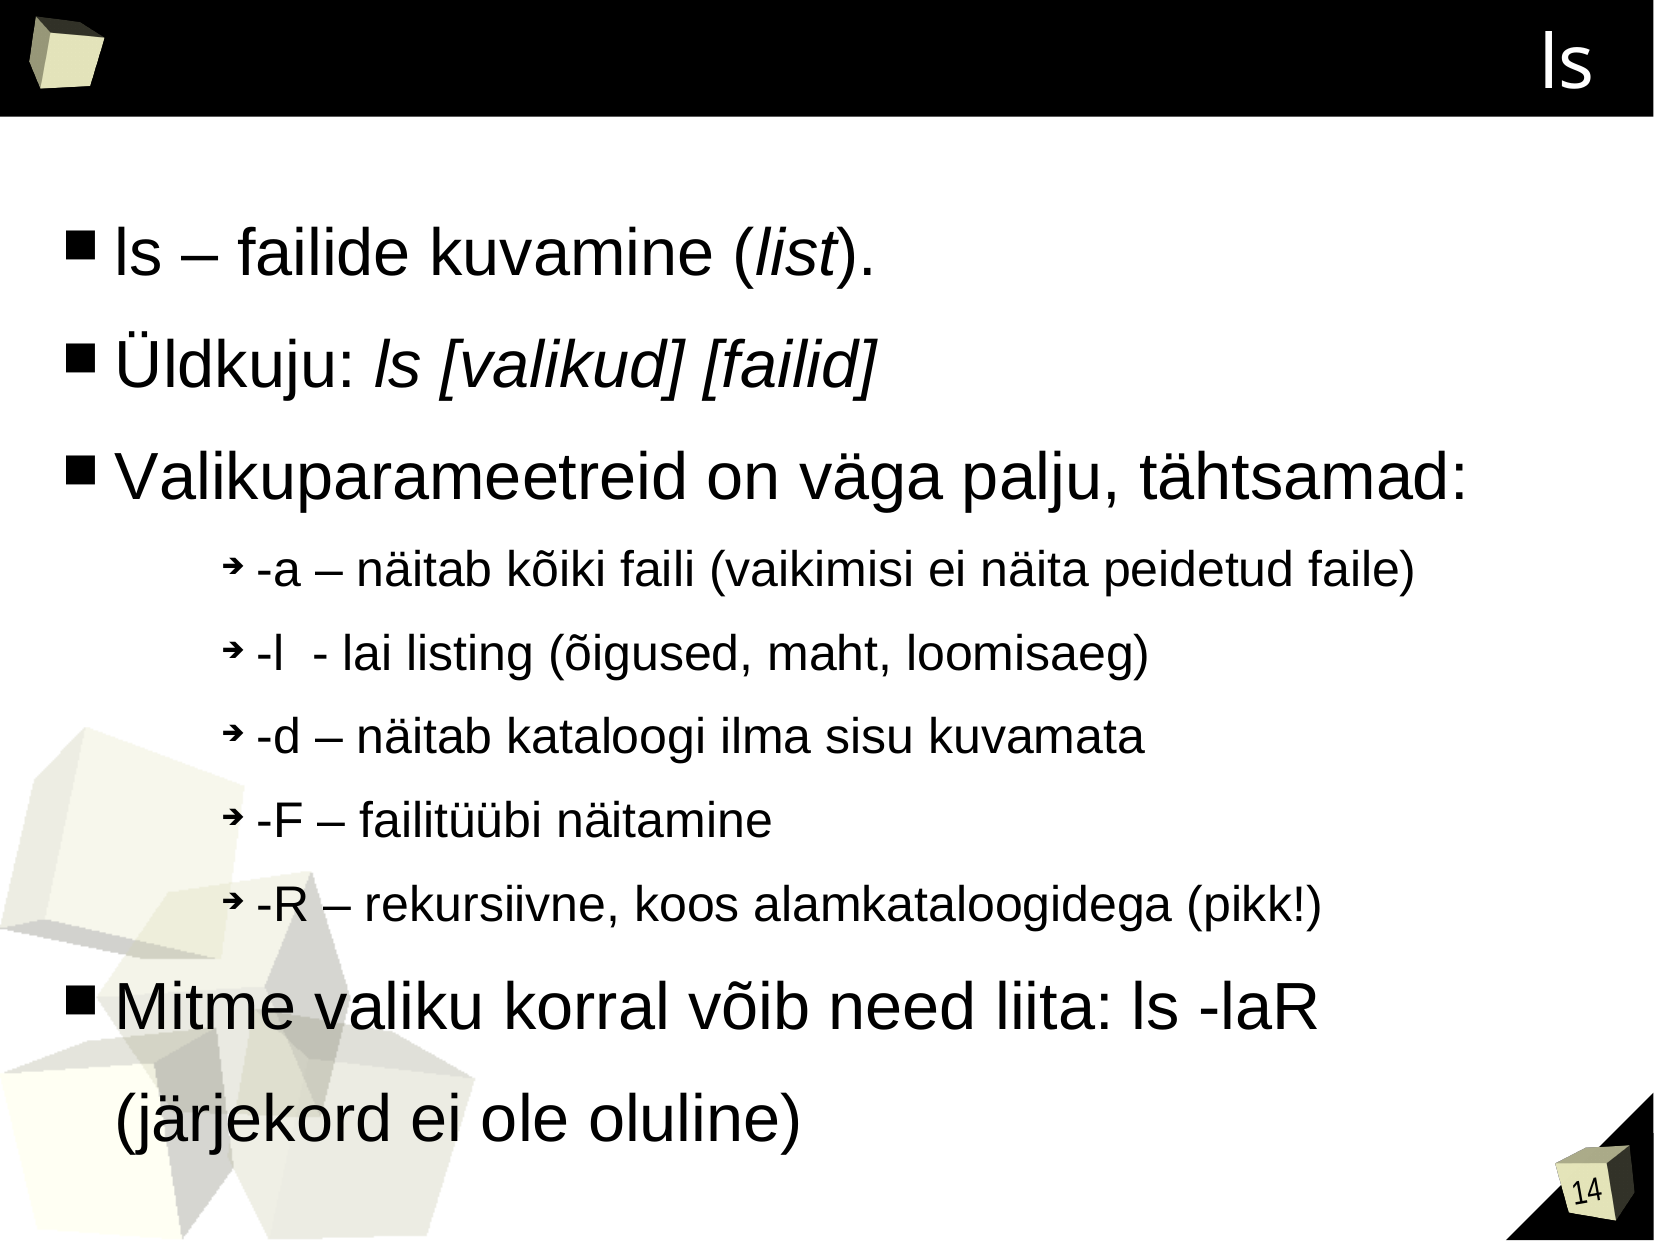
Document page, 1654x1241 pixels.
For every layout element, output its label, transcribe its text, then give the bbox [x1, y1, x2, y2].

list ls – failide kuvamine (list). Üldkuju: ls [valikud] [failid] Valikuparameetreid on väga palju, tähtsamad: -a – näitab kõiki faili (vaikimisi ei näita peidetud faile) -l - lai listing (õigused, maht, loomisaeg) -d – näitab kataloogi ilma sisu kuvamata -F – failitüübi näitamine -R – rekursiivne, koos alamkataloogidega (pikk!) Mitme valiku korral võib need liita: ls -laR (järjekord ei ole oluline) [44, 177, 1611, 1214]
picture [0, 726, 477, 1241]
title ls [118, 0, 1595, 119]
